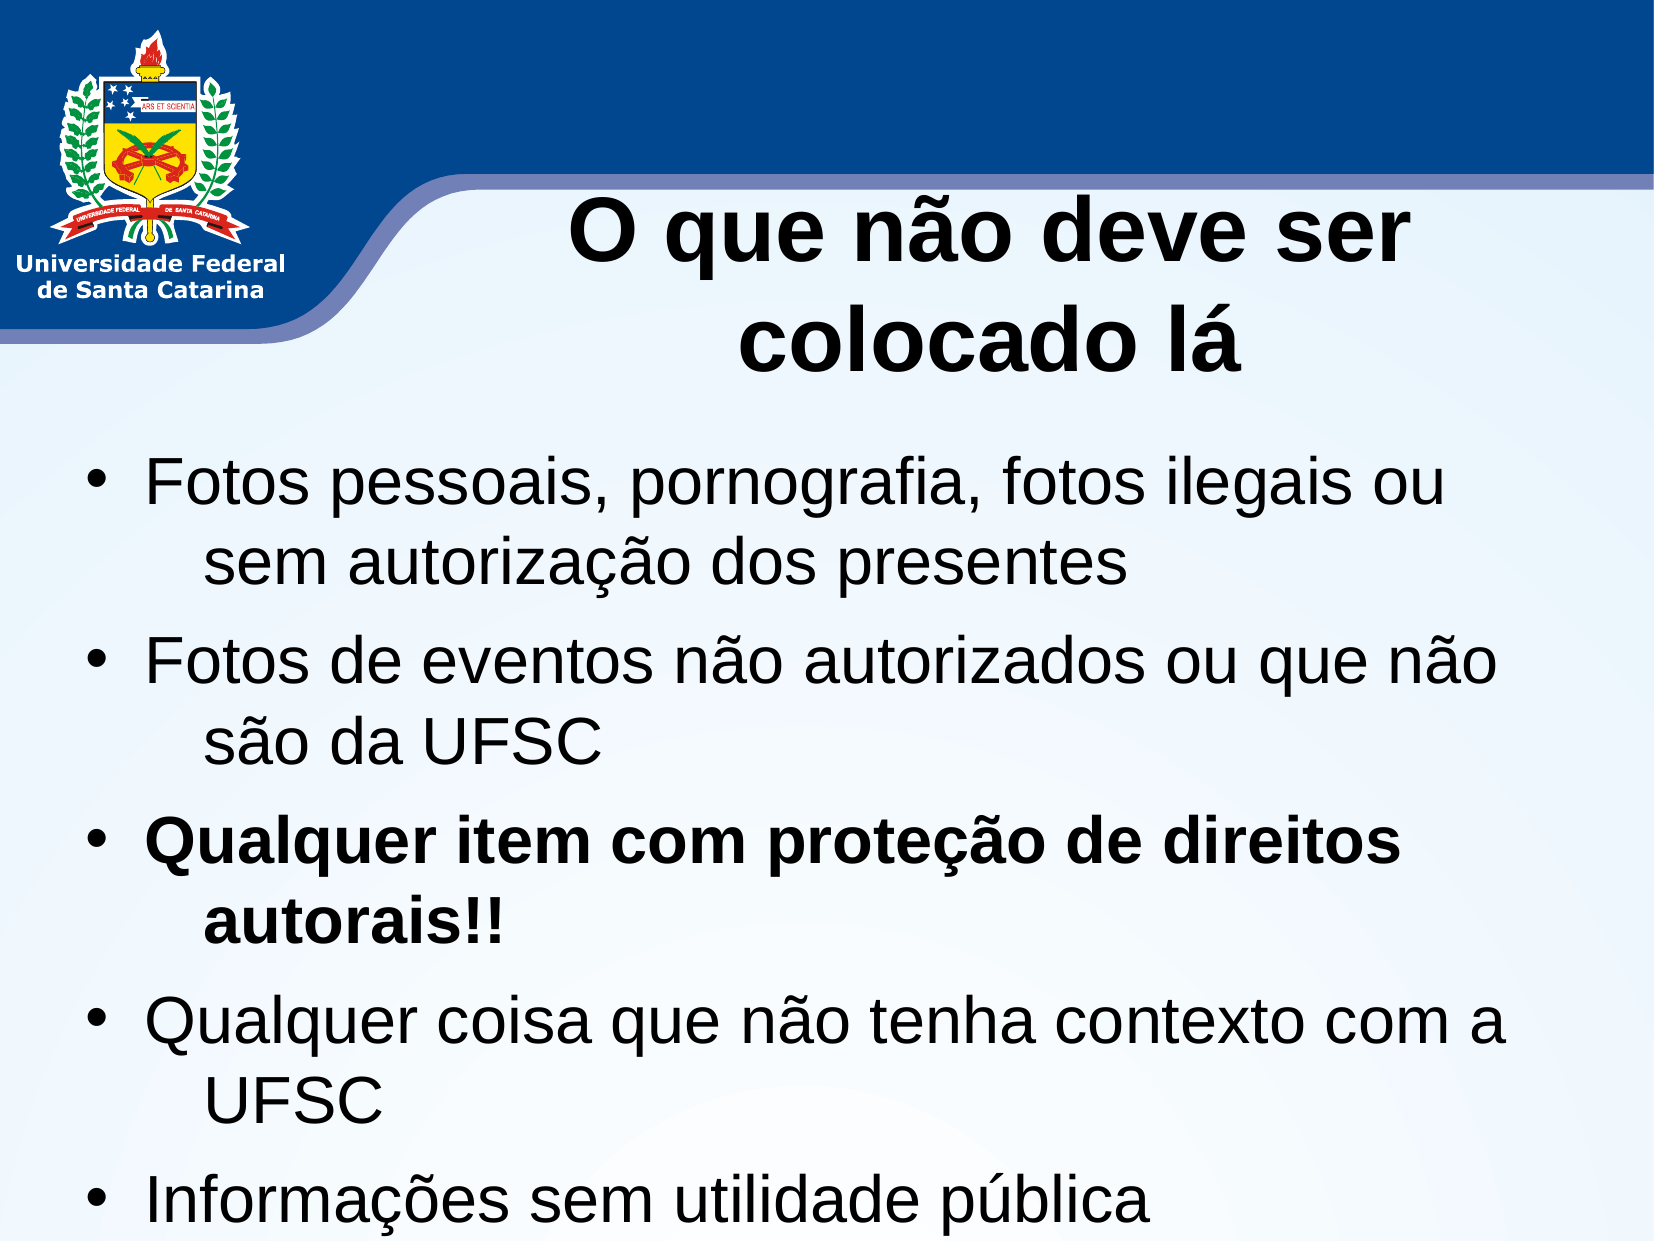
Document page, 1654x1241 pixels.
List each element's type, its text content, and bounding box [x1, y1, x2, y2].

title O que não deve ser colocado lá [396, 169, 1584, 390]
list Fotos pessoais, pornografia, fotos ilegais ou sem autorização dos presentes Fotos de eventos não autorizados ou que não são da UFSC Qualquer item com proteção de direitos autorais!! Qualquer coisa que não tenha contexto com a UFSC Informações sem utilidade pública [85, 437, 1574, 1241]
